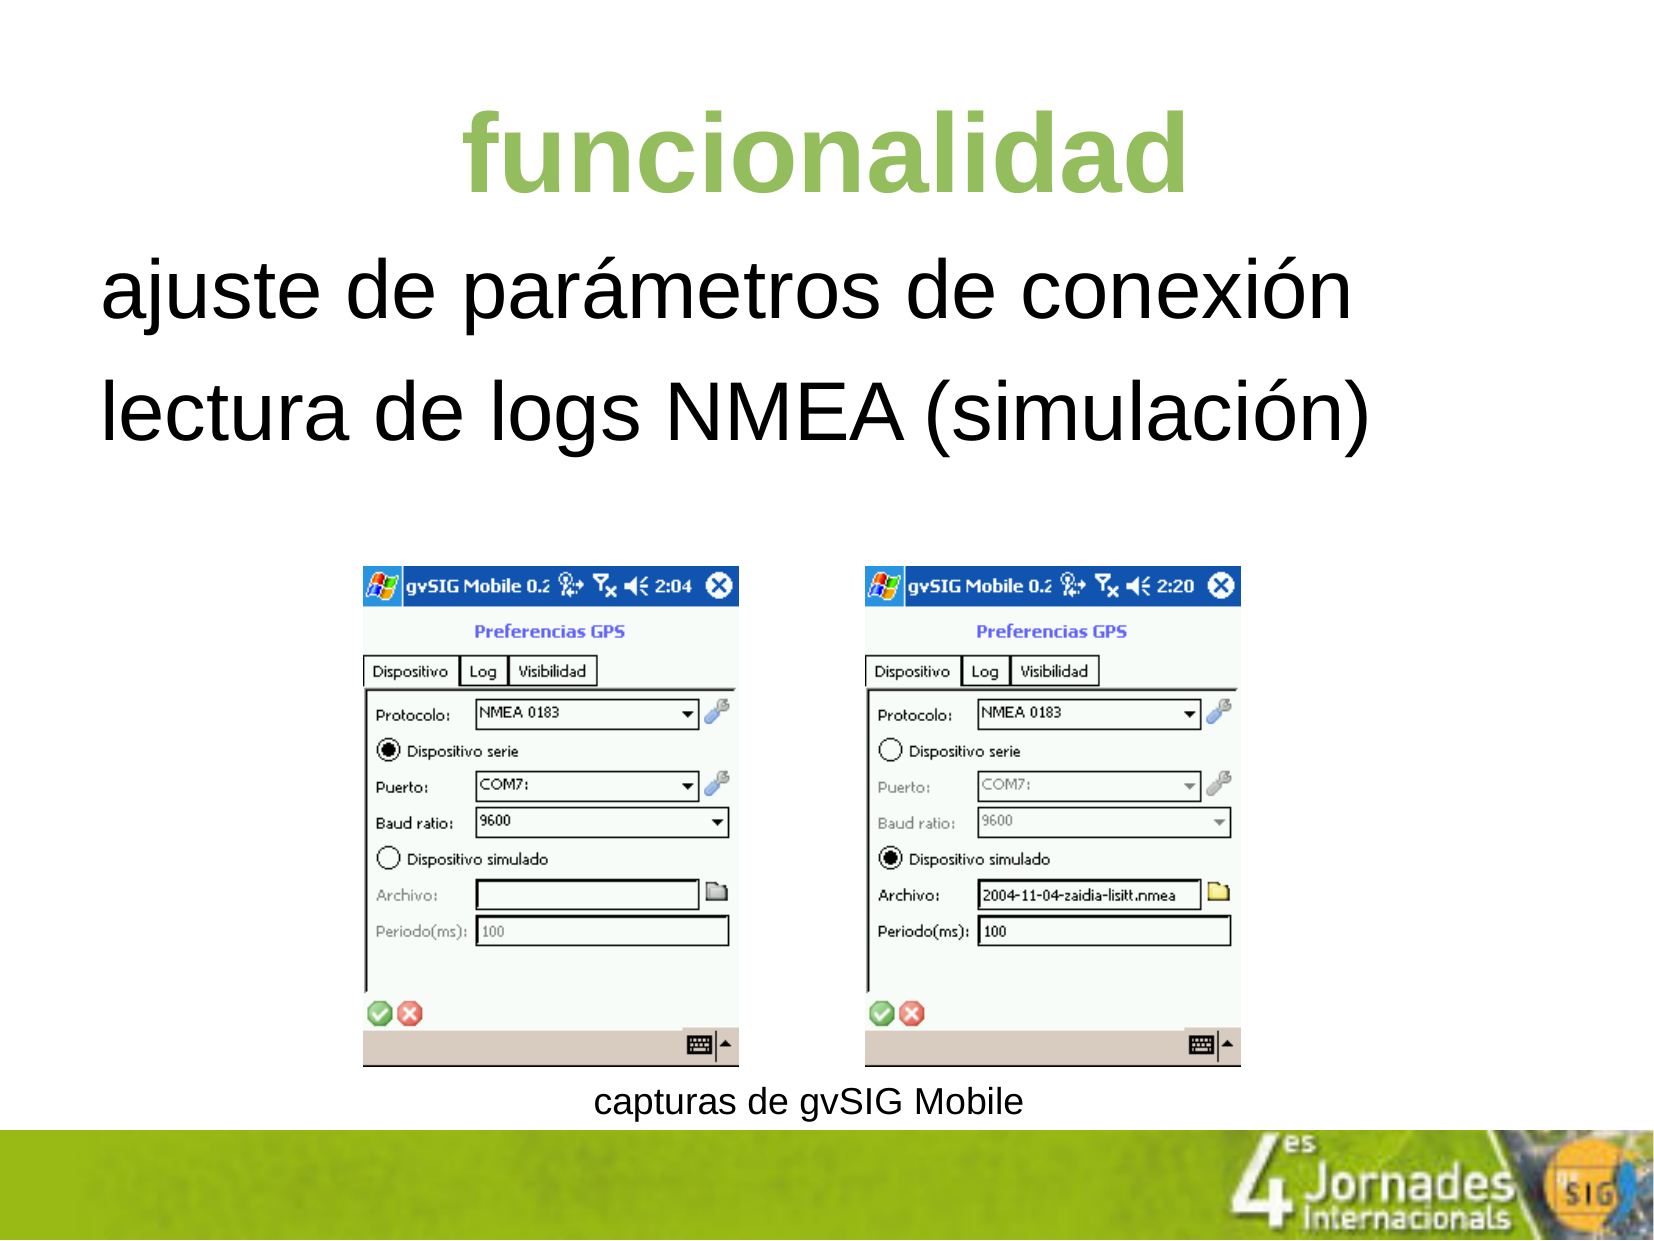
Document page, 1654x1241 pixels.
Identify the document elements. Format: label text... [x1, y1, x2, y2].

list ajuste de parámetros de conexión lectura de logs NMEA (simulación) [82, 242, 1571, 1062]
picture [865, 566, 1241, 1067]
title funcionalidad [82, 49, 1571, 242]
picture [0, 1130, 1654, 1240]
picture [363, 566, 739, 1067]
text_box capturas de gvSIG Mobile [578, 1073, 1040, 1144]
